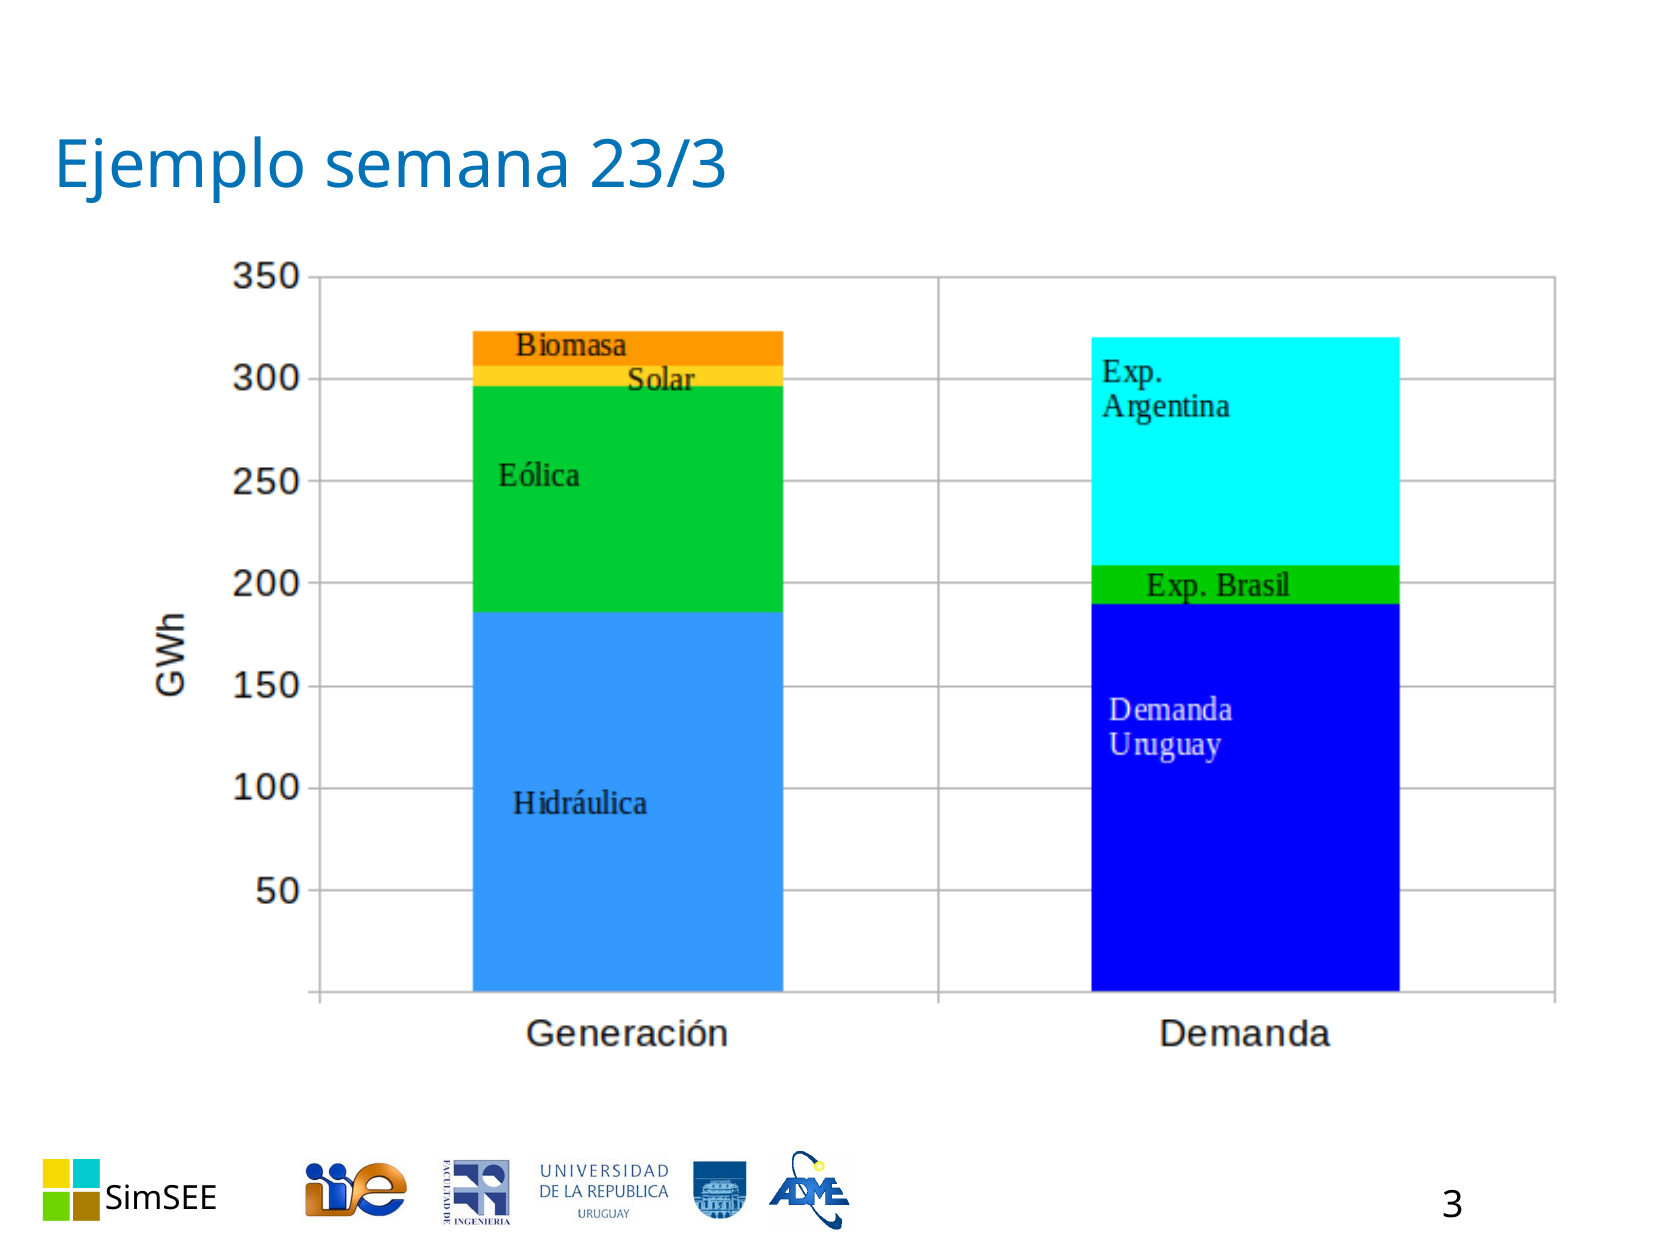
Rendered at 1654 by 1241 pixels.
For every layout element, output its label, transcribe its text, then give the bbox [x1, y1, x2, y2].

picture [41, 1157, 102, 1223]
picture [104, 238, 1584, 1071]
picture [769, 1151, 852, 1231]
title Ejemplo semana 23/3 [47, 59, 1459, 207]
picture [295, 1154, 752, 1230]
